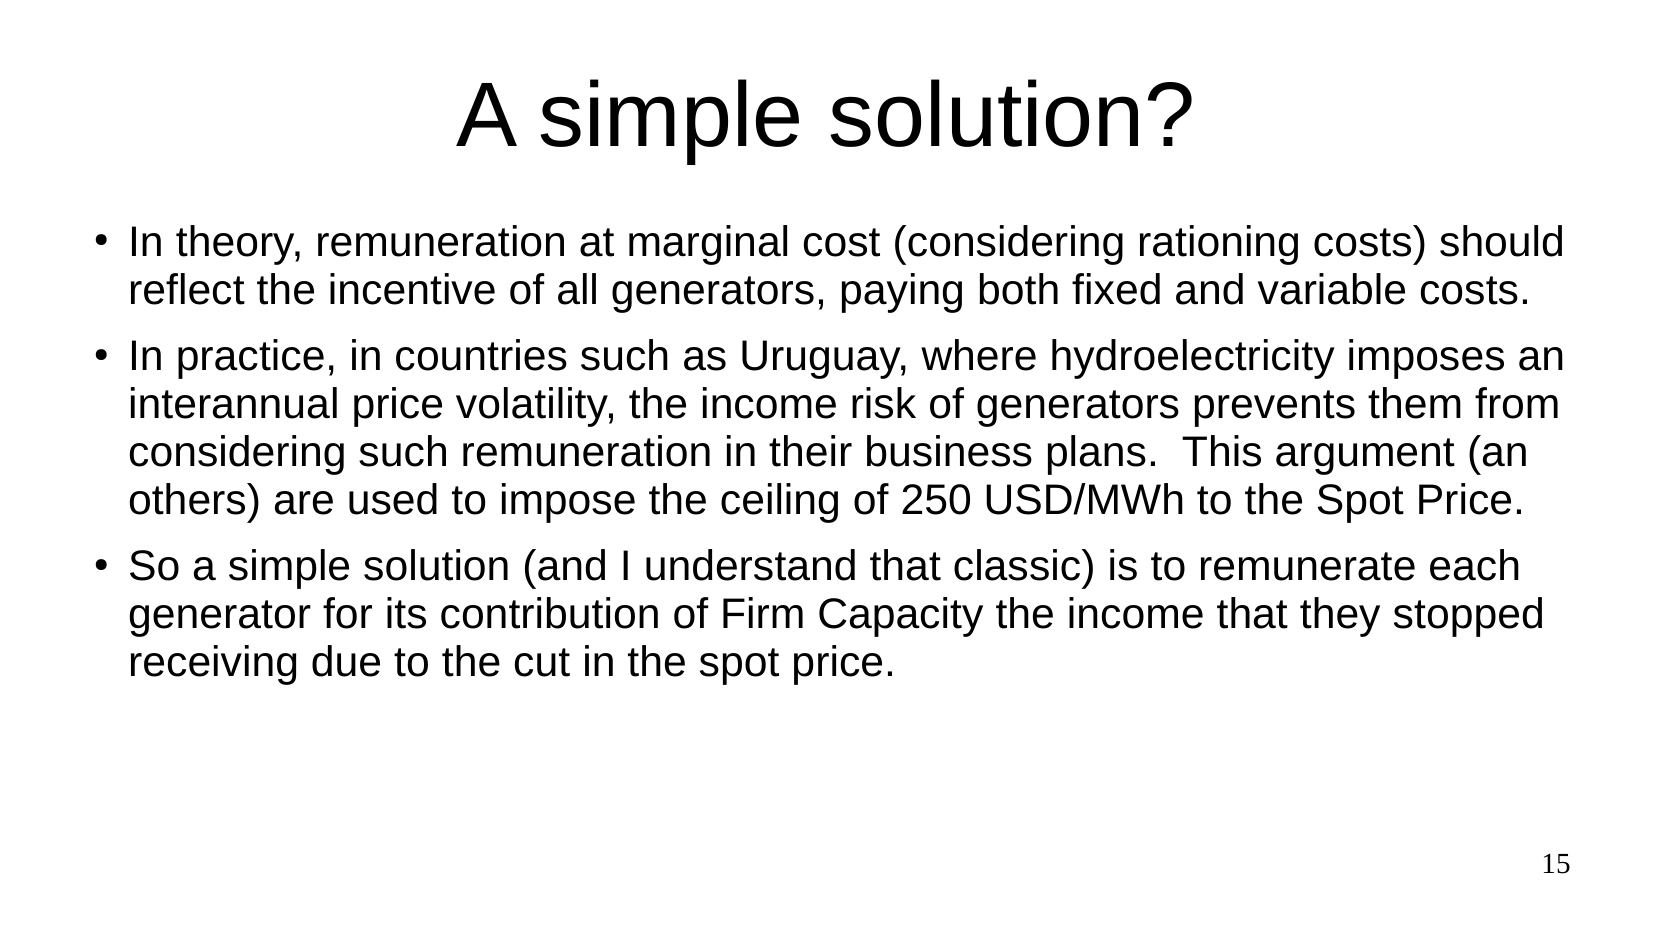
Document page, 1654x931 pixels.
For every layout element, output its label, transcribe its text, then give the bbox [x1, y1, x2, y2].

title A simple solution? [82, 37, 1571, 193]
list In theory, remuneration at marginal cost (considering rationing costs) should reflect the incentive of all generators, paying both fixed and variable costs. In practice, in countries such as Uruguay, where hydroelectricity imposes an interannual price volatility, the income risk of generators prevents them from considering such remuneration in their business plans. This argument (an others) are used to impose the ceiling of 250 USD/MWh to the Spot Price. So a simple solution (and I understand that classic) is to remunerate each generator for its contribution of Firm Capacity the income that they stopped receiving due to the cut in the spot price. [82, 217, 1571, 758]
